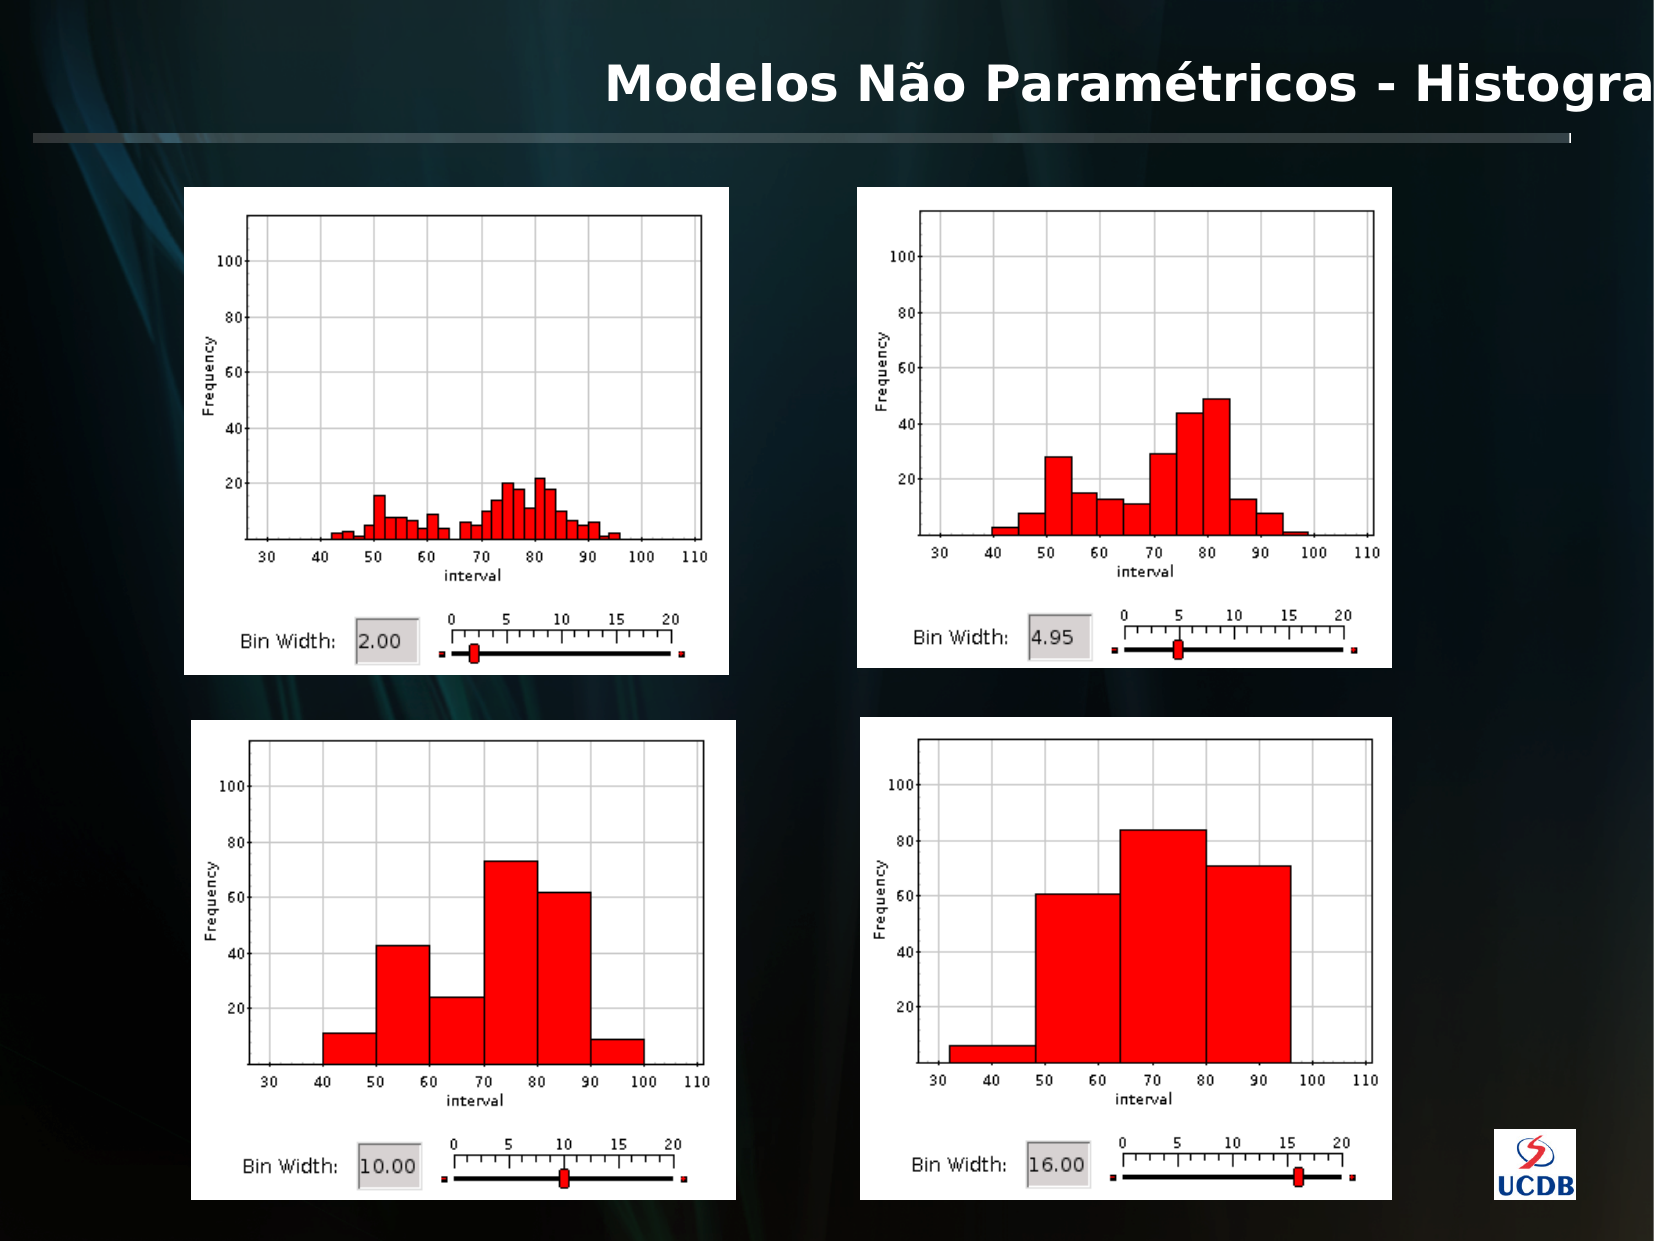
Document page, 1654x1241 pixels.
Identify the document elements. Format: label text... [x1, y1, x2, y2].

picture [0, 0, 1654, 1241]
text_box Modelos Não Paramétricos - Histogramas [589, 45, 853, 119]
